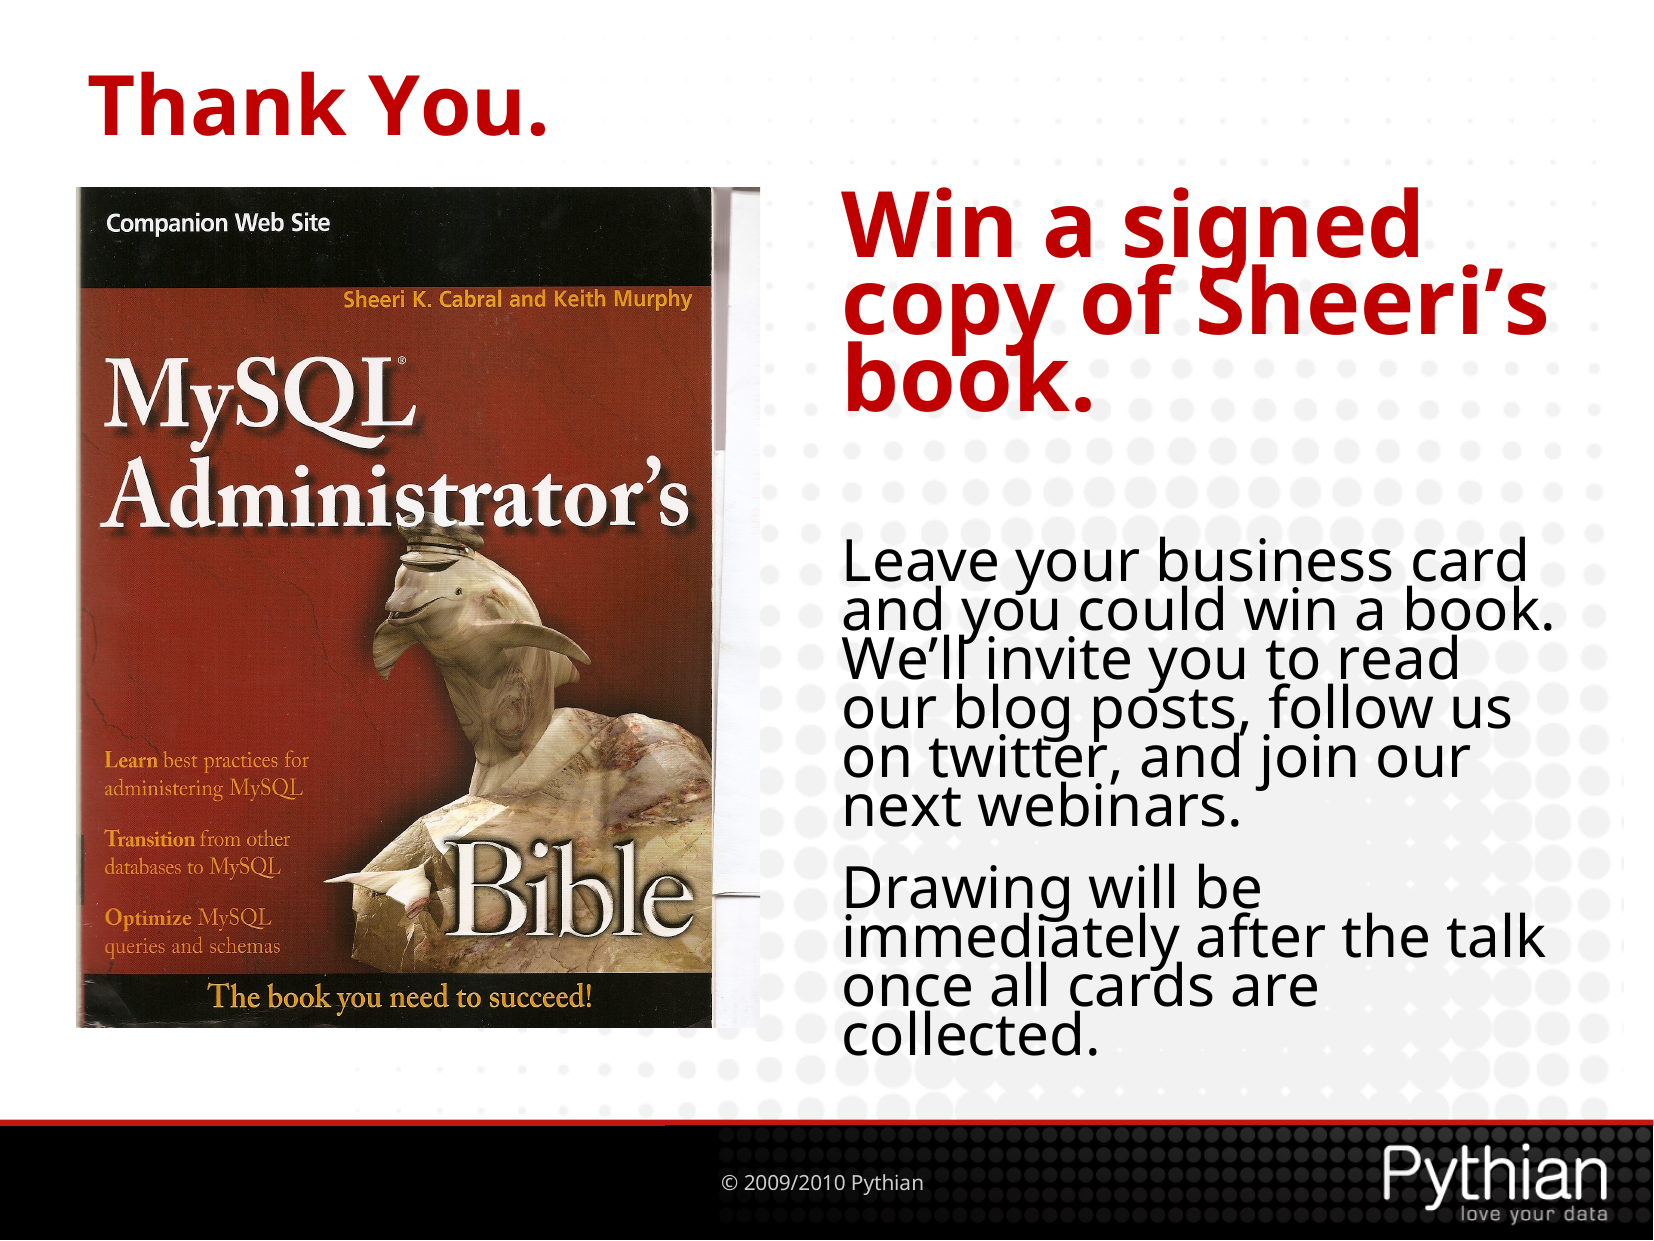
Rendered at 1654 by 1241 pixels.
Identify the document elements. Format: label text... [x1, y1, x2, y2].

title Thank You. [81, 32, 1563, 172]
picture [665, 1125, 1653, 1240]
picture [75, 35, 1624, 1119]
list Win a signed copy of Sheeri’s book. Leave your business card and you could win a book. We’ll invite you to read our blog posts, follow us on twitter, and join our next webinars. Drawing will be immediately after the talk once all cards are collected. [835, 189, 1563, 1089]
list [83, 723, 1584, 1117]
